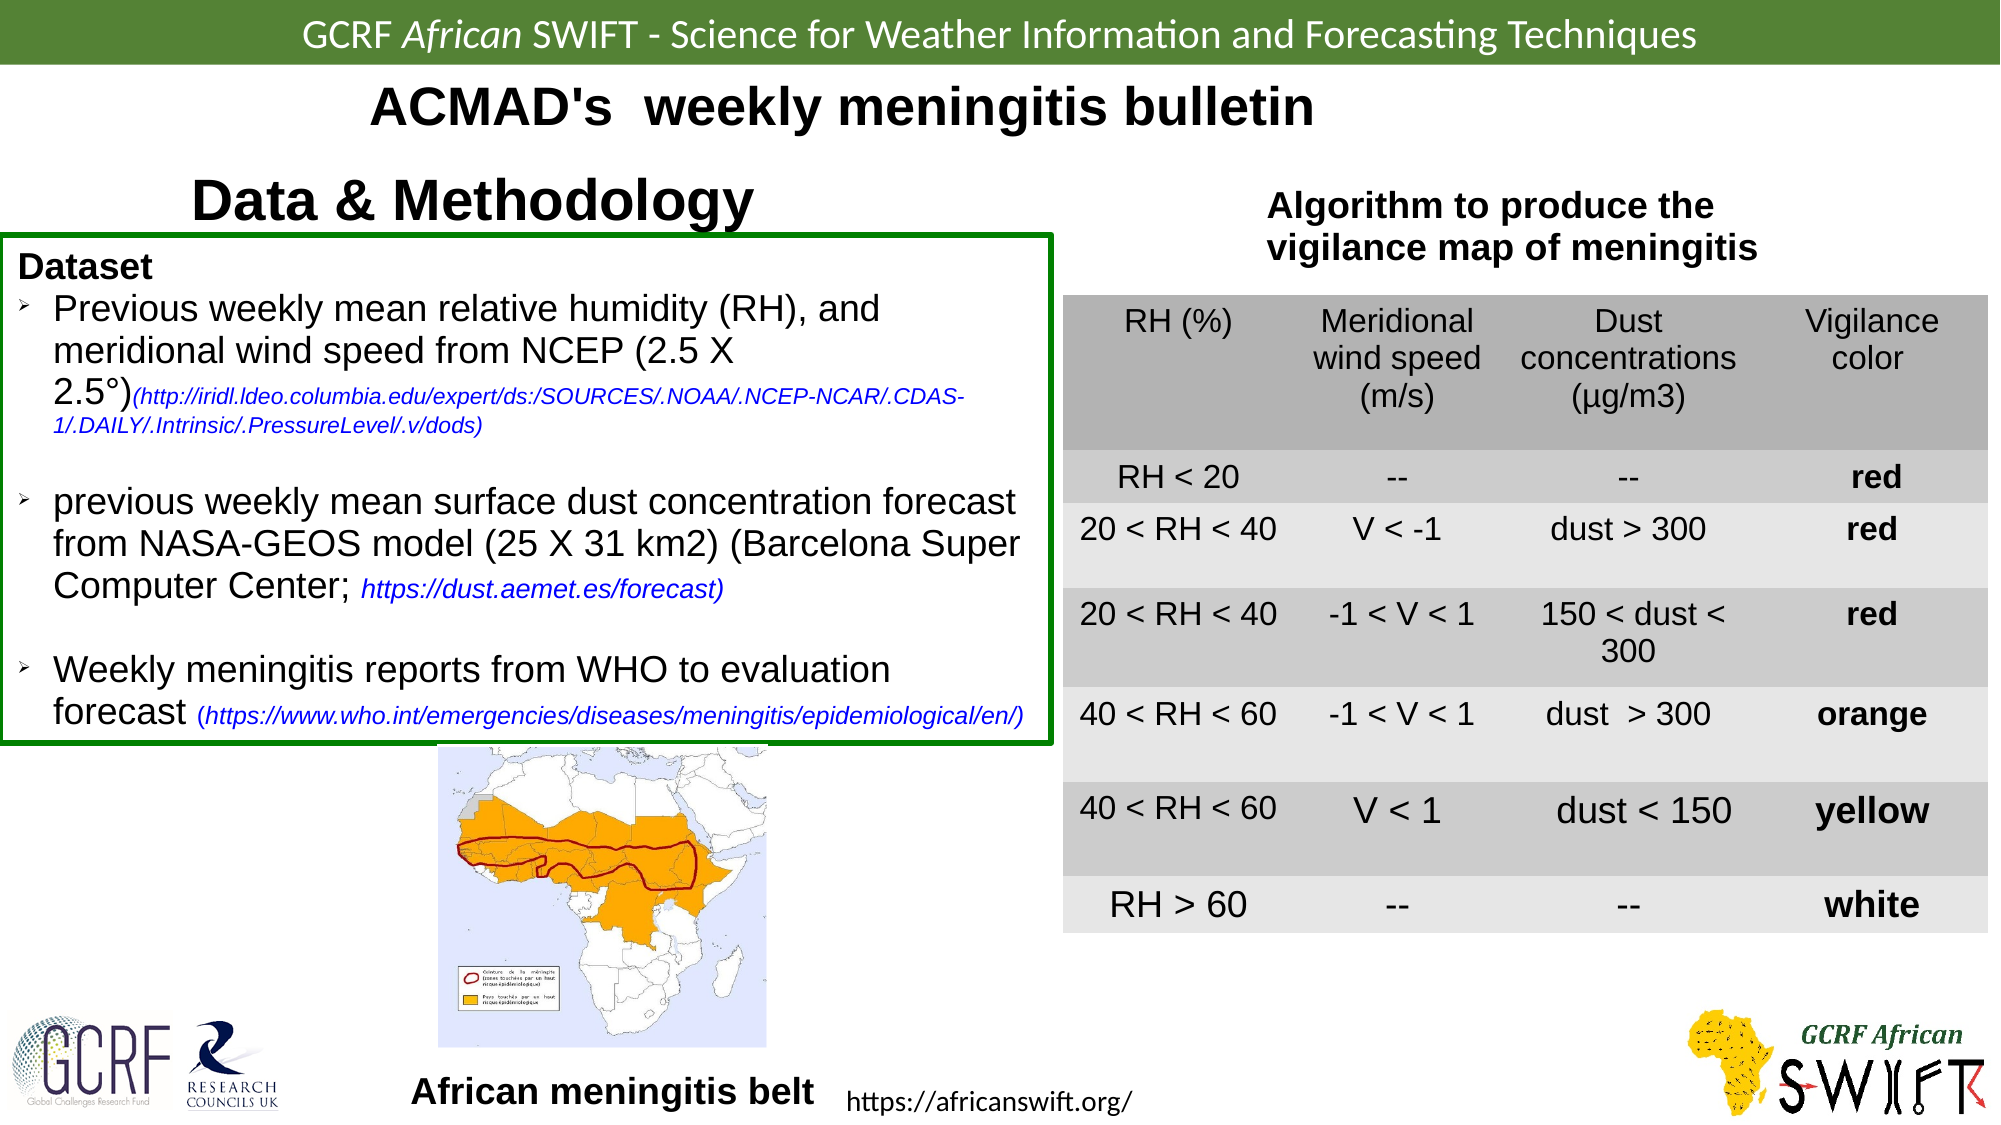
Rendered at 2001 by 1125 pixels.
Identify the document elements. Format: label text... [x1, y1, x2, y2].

table_cell dust > 300 [1501, 687, 1757, 782]
table_header RH (%) [1063, 295, 1294, 450]
table_cell 20 < RH < 40 [1063, 503, 1294, 588]
text_box African meningitis belt [395, 1062, 833, 1120]
table_cell -- [1501, 876, 1757, 933]
table_cell 150 < dust < 300 [1501, 588, 1757, 687]
table_cell -- [1294, 876, 1501, 933]
text_box Data & Methodology [177, 160, 945, 241]
table_cell V < -1 [1294, 503, 1501, 588]
table_cell -- [1501, 450, 1757, 503]
table_cell red [1757, 503, 1988, 588]
text_box Dataset Previous weekly mean relative humidity (RH), and meridional wind speed from NCEP (2.5 X 2.5°)(http://iridl.ldeo.columbia.edu/expert/ds:/SOURCES/.NOAA/.NCEP-NCAR/.CDAS-1/.DAILY/.Intrinsic/.PressureLevel/.v/dods) previous weekly mean surface dust concentration forecast from NASA-GEOS model (25 X 31 km2) (Barcelona Super Computer Center; https://dust.aemet.es/forecast) Weekly meningitis reports from WHO to evaluation forecast (https://www.who.int/emergencies/diseases/meningitis/epidemiological/en/) [0, 234, 1052, 727]
text_box [1054, 578, 1063, 649]
table_cell dust < 150 [1501, 782, 1757, 876]
table_cell white [1757, 876, 1988, 933]
table_cell V < 1 [1294, 782, 1501, 876]
table_cell -1 < V < 1 [1294, 588, 1501, 687]
table_header Vigilance color [1757, 295, 1988, 450]
table_cell RH < 20 [1063, 450, 1294, 503]
table_cell red [1757, 450, 1988, 503]
text_box Algorithm to produce the vigilance map of meningitis [1251, 177, 1808, 295]
table_cell -- [1294, 450, 1501, 503]
table_cell yellow [1757, 782, 1988, 876]
picture [437, 744, 768, 1049]
table_cell orange [1757, 687, 1988, 782]
picture [1674, 1000, 2000, 1125]
table_cell 40 < RH < 60 [1063, 687, 1294, 782]
table_cell 20 < RH < 40 [1063, 588, 1294, 687]
text_box GCRF African SWIFT - Science for Weather Information and Forecasting Techniques [0, 0, 2000, 65]
text_box https://africanswift.org/ [831, 1074, 1217, 1125]
picture [7, 1010, 292, 1125]
table_cell dust > 300 [1501, 503, 1757, 588]
table_cell 40 < RH < 60 [1063, 782, 1294, 876]
table_header Meridional wind speed (m/s) [1294, 295, 1501, 450]
table_header Dust concentrations (µg/m3) [1501, 295, 1757, 450]
table_cell red [1757, 588, 1988, 687]
table_cell RH > 60 [1063, 876, 1294, 933]
text_box ACMAD's weekly meningitis bulletin [354, 69, 1382, 145]
table_cell -1 < V < 1 [1294, 687, 1501, 782]
